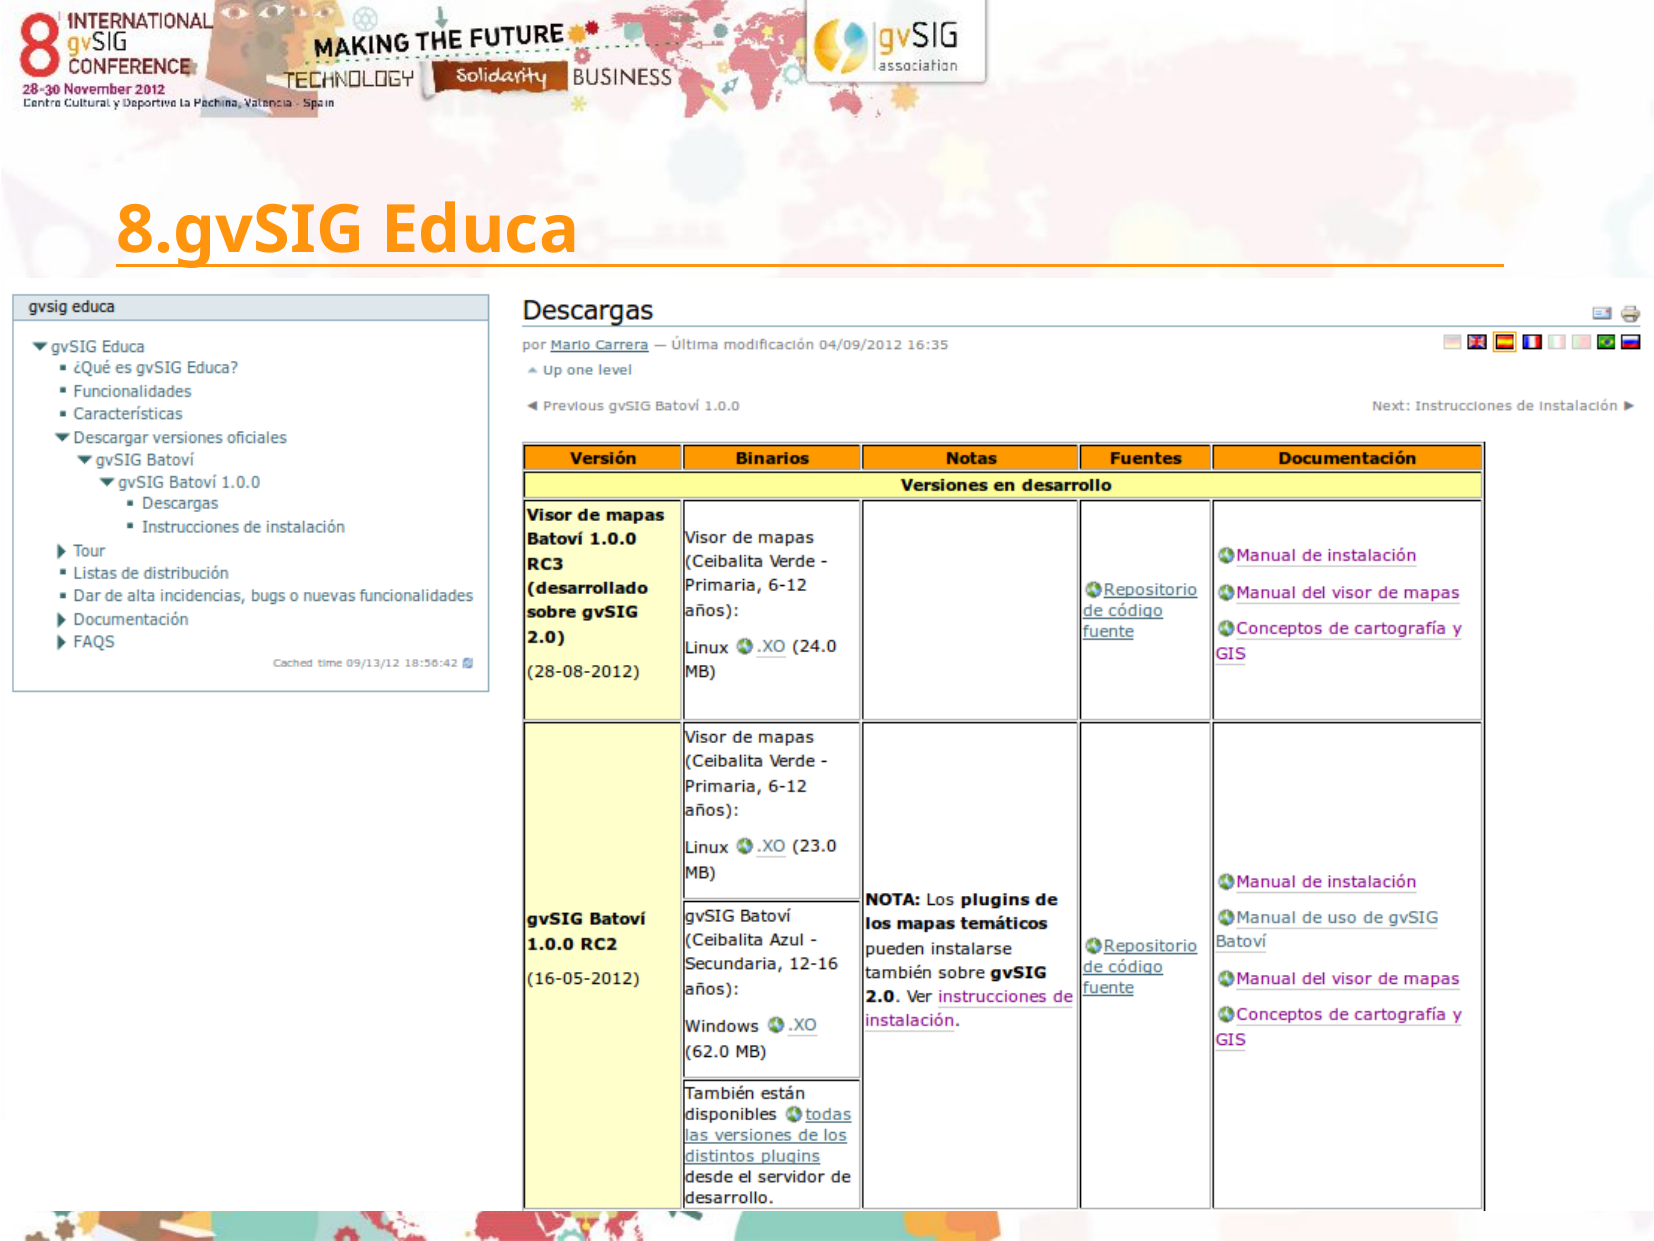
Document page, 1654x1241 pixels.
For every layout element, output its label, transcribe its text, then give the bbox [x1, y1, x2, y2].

picture [1, 0, 1654, 1241]
title 8.gvSIG Educa [116, 187, 1605, 266]
